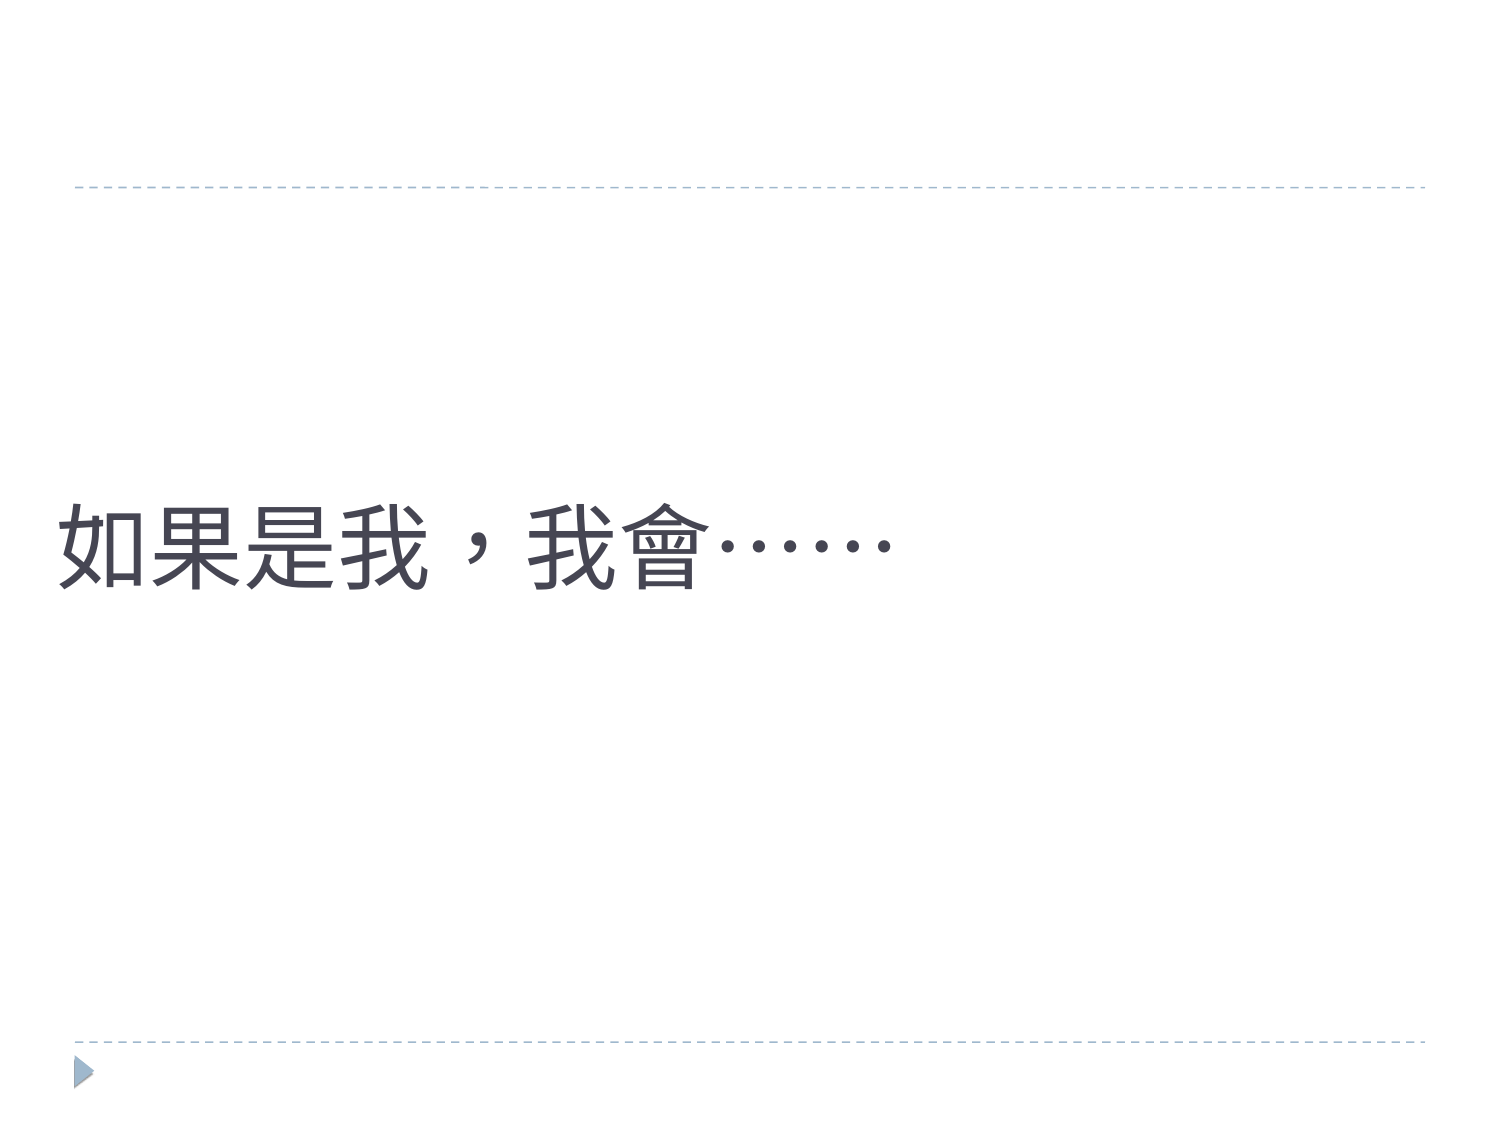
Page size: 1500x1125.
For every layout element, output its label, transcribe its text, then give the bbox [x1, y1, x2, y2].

title 如果是我，我會…… [41, 420, 1392, 609]
